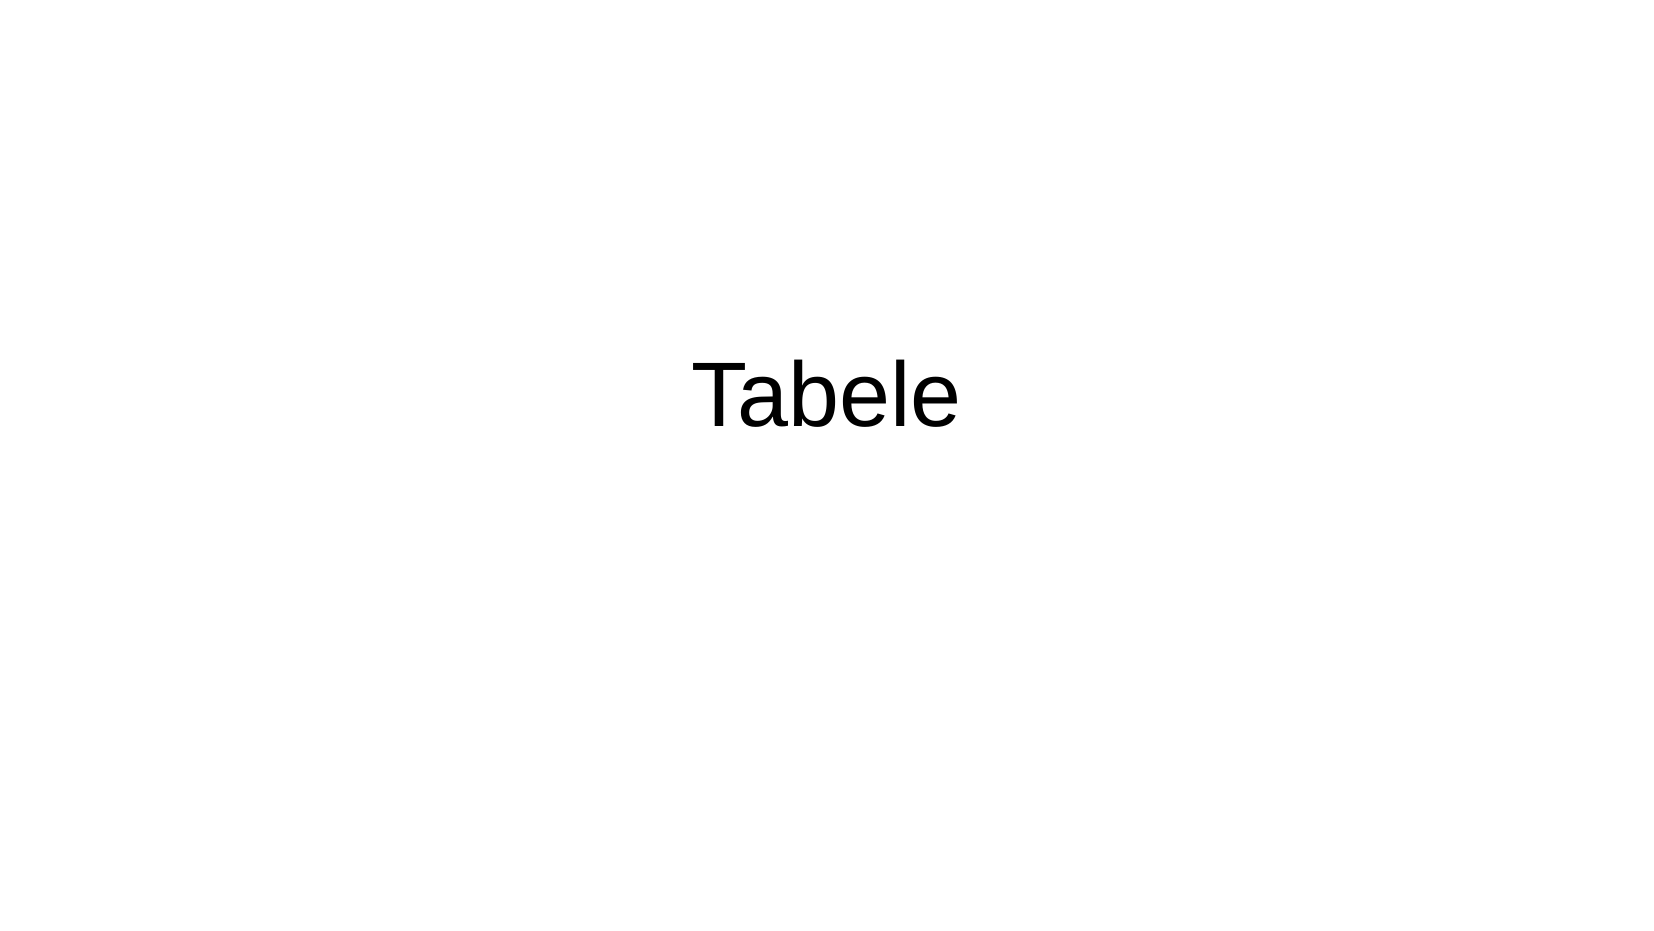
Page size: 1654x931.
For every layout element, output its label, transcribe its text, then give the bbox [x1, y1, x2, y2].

title Tabele [82, 317, 1571, 473]
